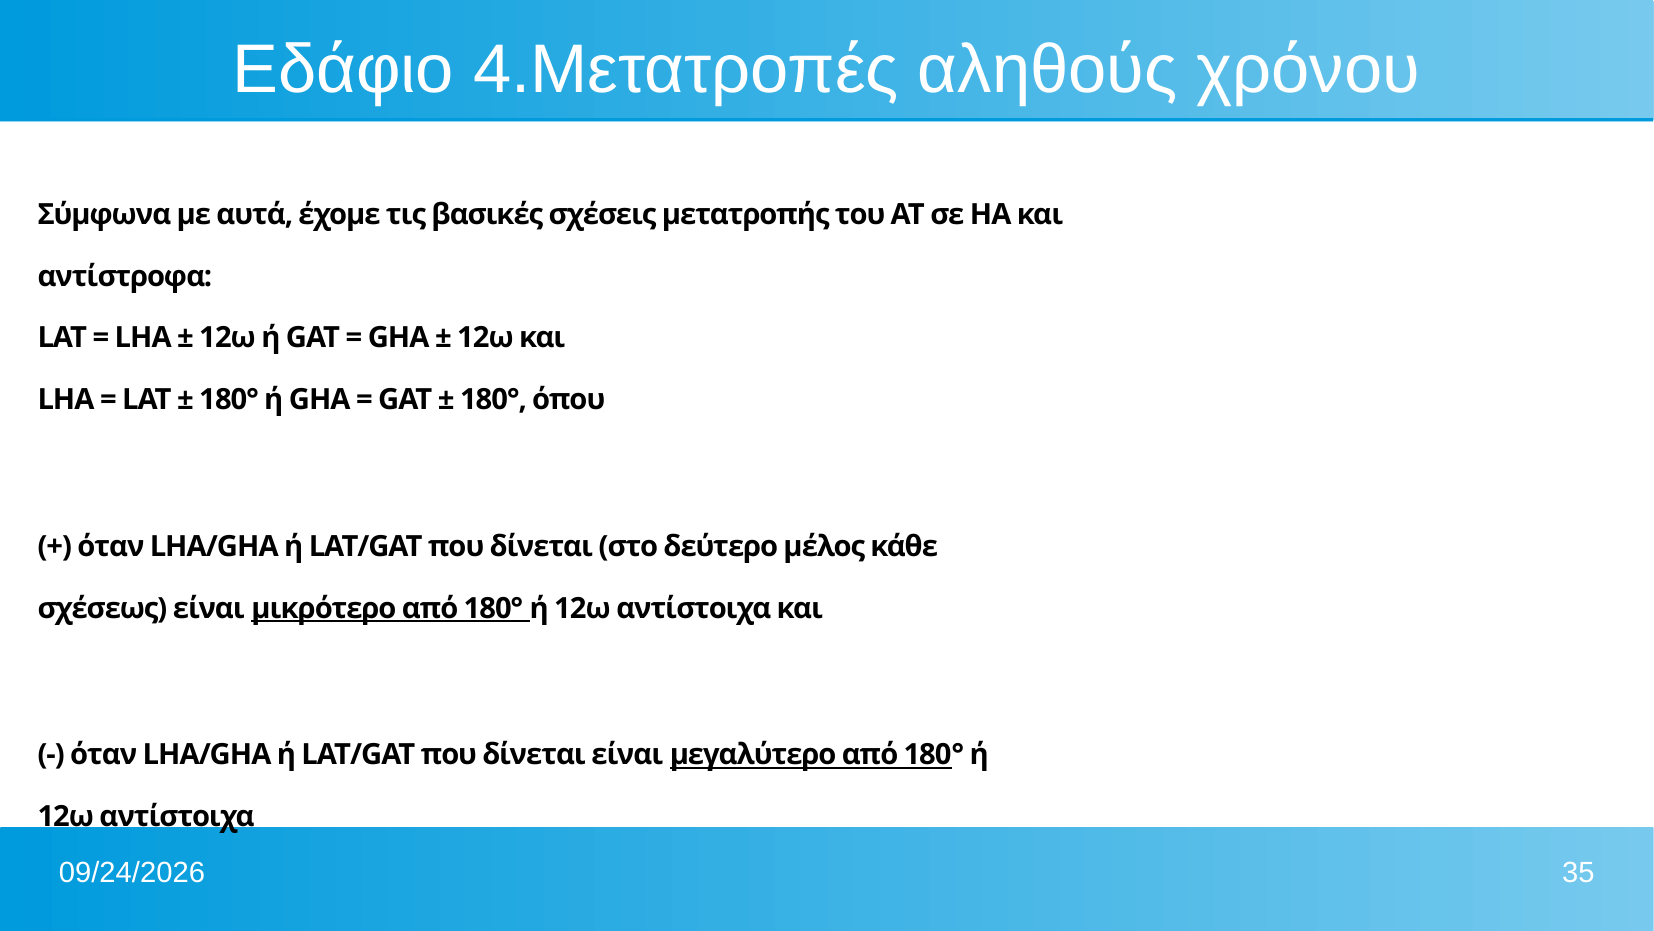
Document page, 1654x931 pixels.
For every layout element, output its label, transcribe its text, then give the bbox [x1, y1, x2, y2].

title Εδάφιο 4.Μετατροπές αληθούς χρόνου [59, 29, 1595, 108]
list Σύμφωνα με αυτά, έχομε τις βασικές σχέσεις μετατροπής του ΑΤ σε ΗΑ και αντίστροφα: LΑΤ = LΗΑ ± 12ω ή GΑΤ = GΗΑ ± 12ω και LΗΑ = LΑΤ ± 180° ή GΗΑ = GΑΤ ± 180°, όπου (+) όταν LΗΑ/GΗΑ ή LΑΤ/GΑΤ που δίνεται (στο δεύτερο μέλος κάθε σχέσεως) είναι μικρότερο από 180° ή 12ω αντίστοιχα και (-) όταν LΗΑ/GΗΑ ή LΑΤ/GΑΤ που δίνεται είναι μεγαλύτερο από 180° ή 12ω αντίστοιχα [37, 150, 1651, 788]
